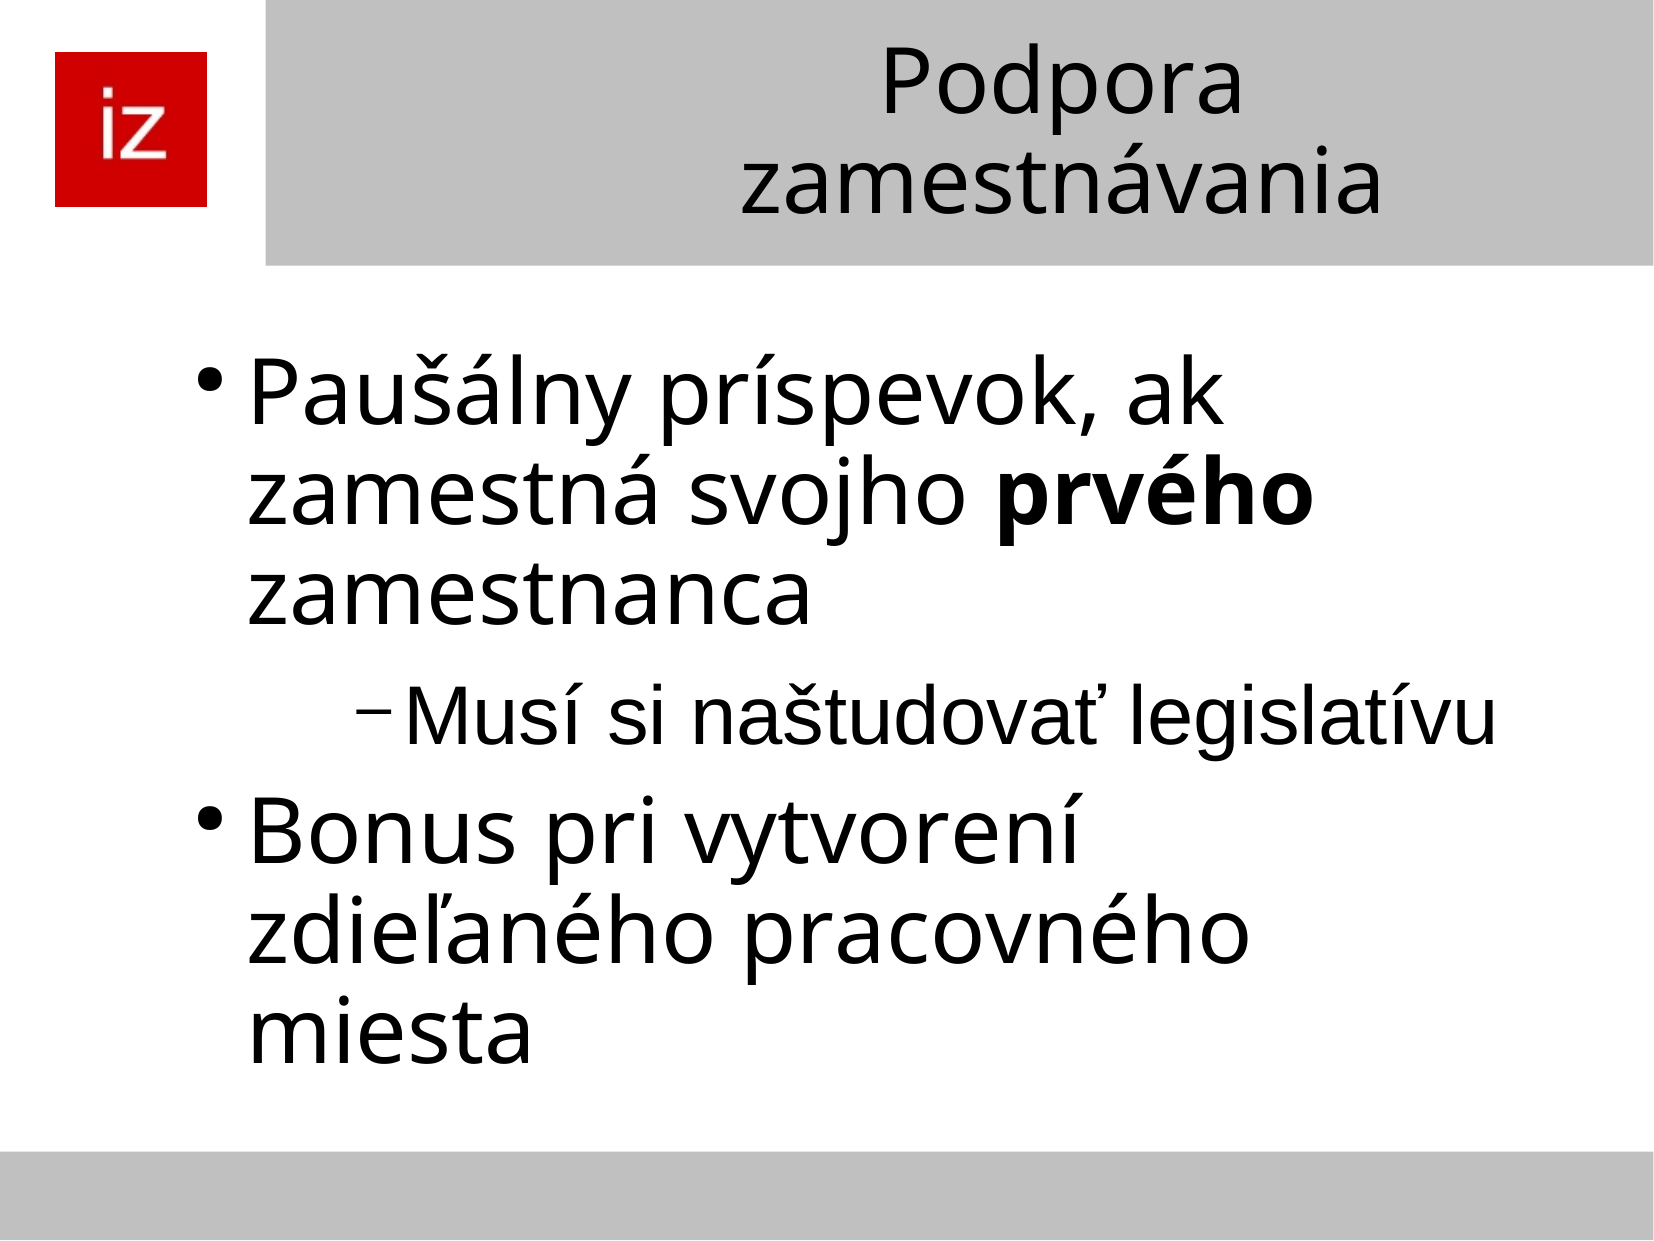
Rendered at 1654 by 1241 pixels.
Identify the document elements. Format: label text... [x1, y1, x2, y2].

picture [55, 52, 207, 207]
list Paušálny príspevok, ak zamestná svojho prvého zamestnanca Musí si naštudovať legislatívu Bonus pri vytvorení zdieľaného pracovného miesta [121, 344, 1533, 1126]
title Podpora zamestnávania [561, 29, 1565, 237]
